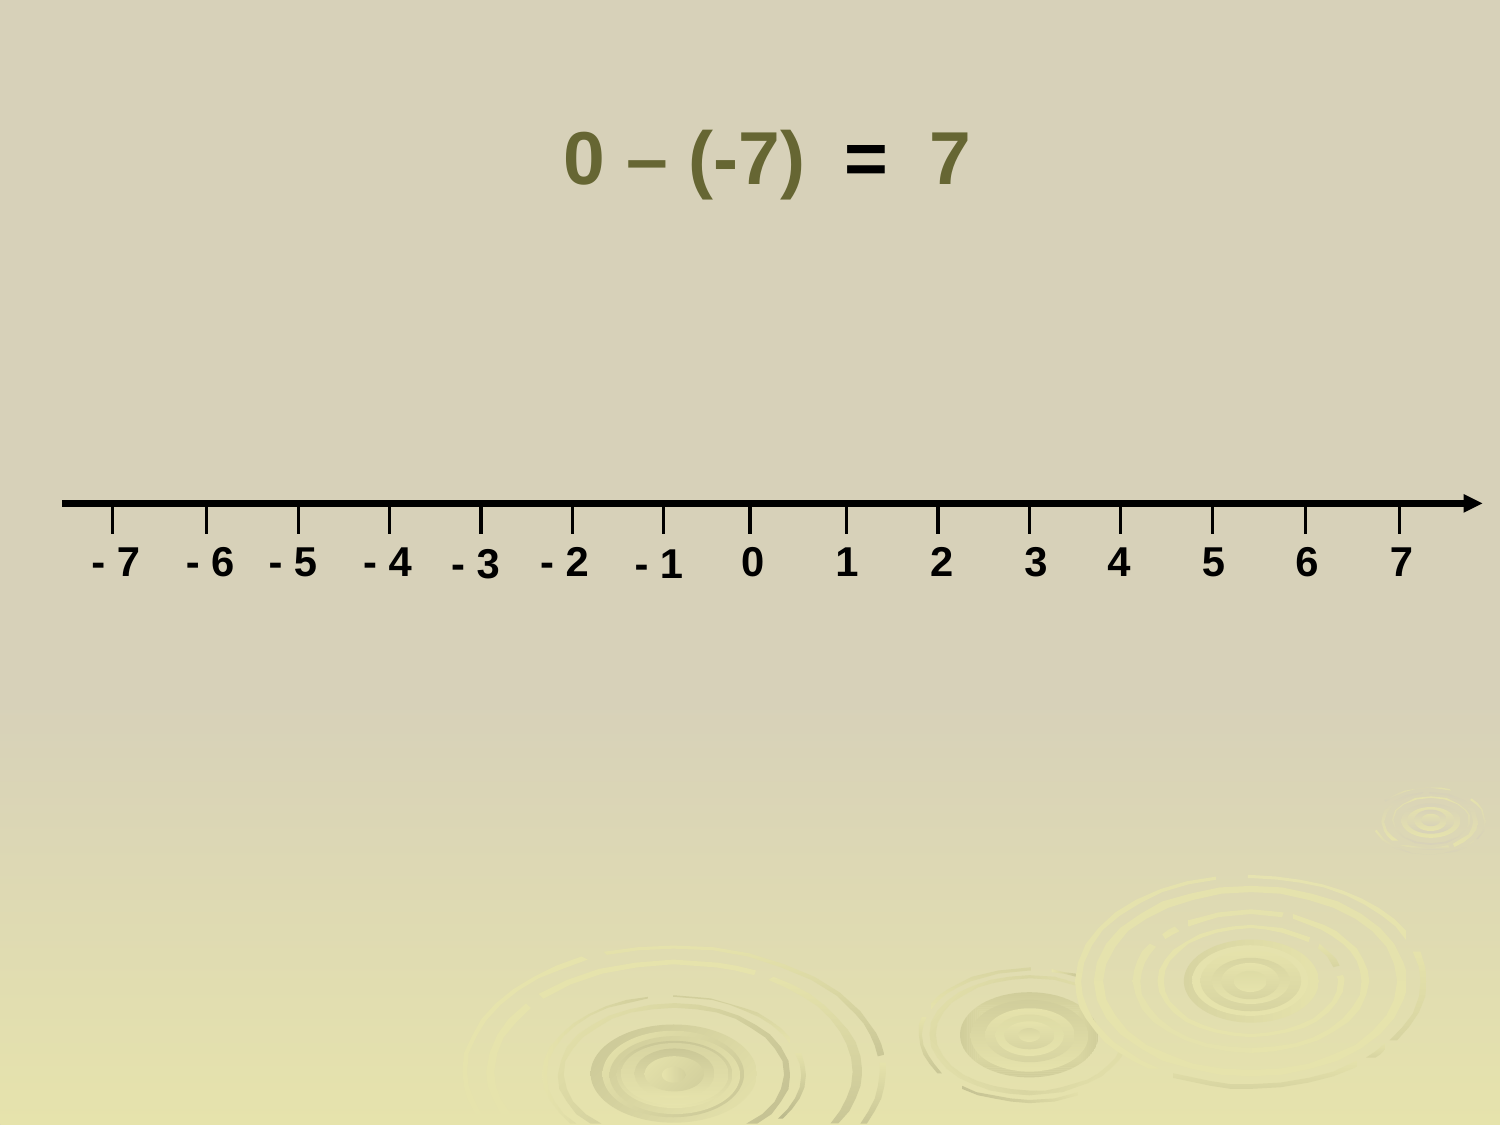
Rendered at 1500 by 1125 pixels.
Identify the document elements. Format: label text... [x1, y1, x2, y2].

text_box - 5 [273, 527, 348, 602]
text_box - 1 [619, 529, 721, 605]
text_box 4 [1092, 527, 1159, 602]
text_box - 2 [525, 527, 627, 602]
text_box 0 [726, 527, 793, 602]
text_box 1 [820, 527, 888, 602]
text_box 2 [915, 527, 982, 602]
text_box - 6 [178, 527, 273, 602]
text_box - 3 [436, 529, 538, 605]
text_box - 7 [76, 527, 178, 602]
text_box 7 [1352, 527, 1454, 602]
text_box 5 [1187, 527, 1254, 602]
text_box 0 – (-7) [549, 101, 809, 208]
text_box - 4 [348, 527, 450, 602]
text_box = 7 [809, 101, 1046, 208]
text_box 6 [1257, 527, 1352, 602]
text_box 3 [998, 527, 1065, 602]
